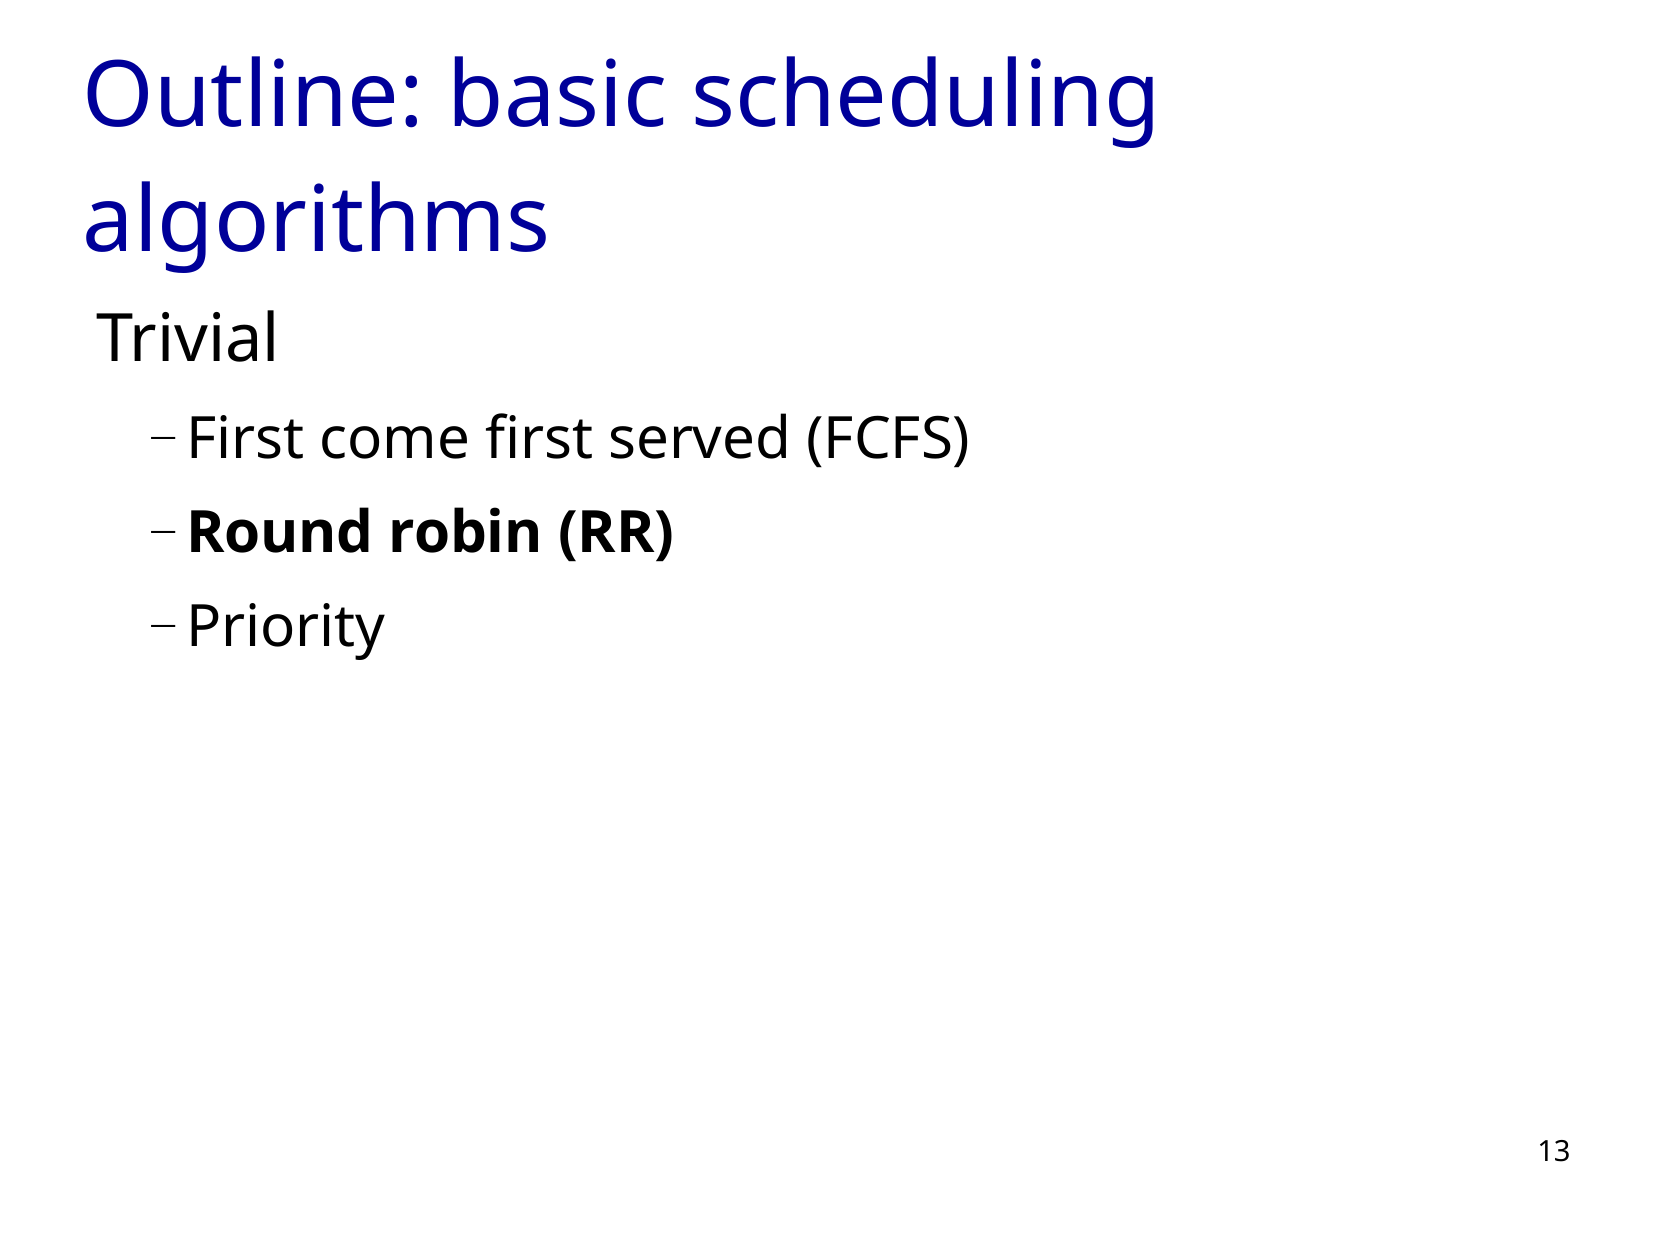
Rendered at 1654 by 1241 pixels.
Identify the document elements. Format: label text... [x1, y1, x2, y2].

title Outline: basic scheduling algorithms [82, 49, 1571, 257]
list Trivial First come first served (FCFS) Round robin (RR) Priority [60, 290, 1571, 1096]
